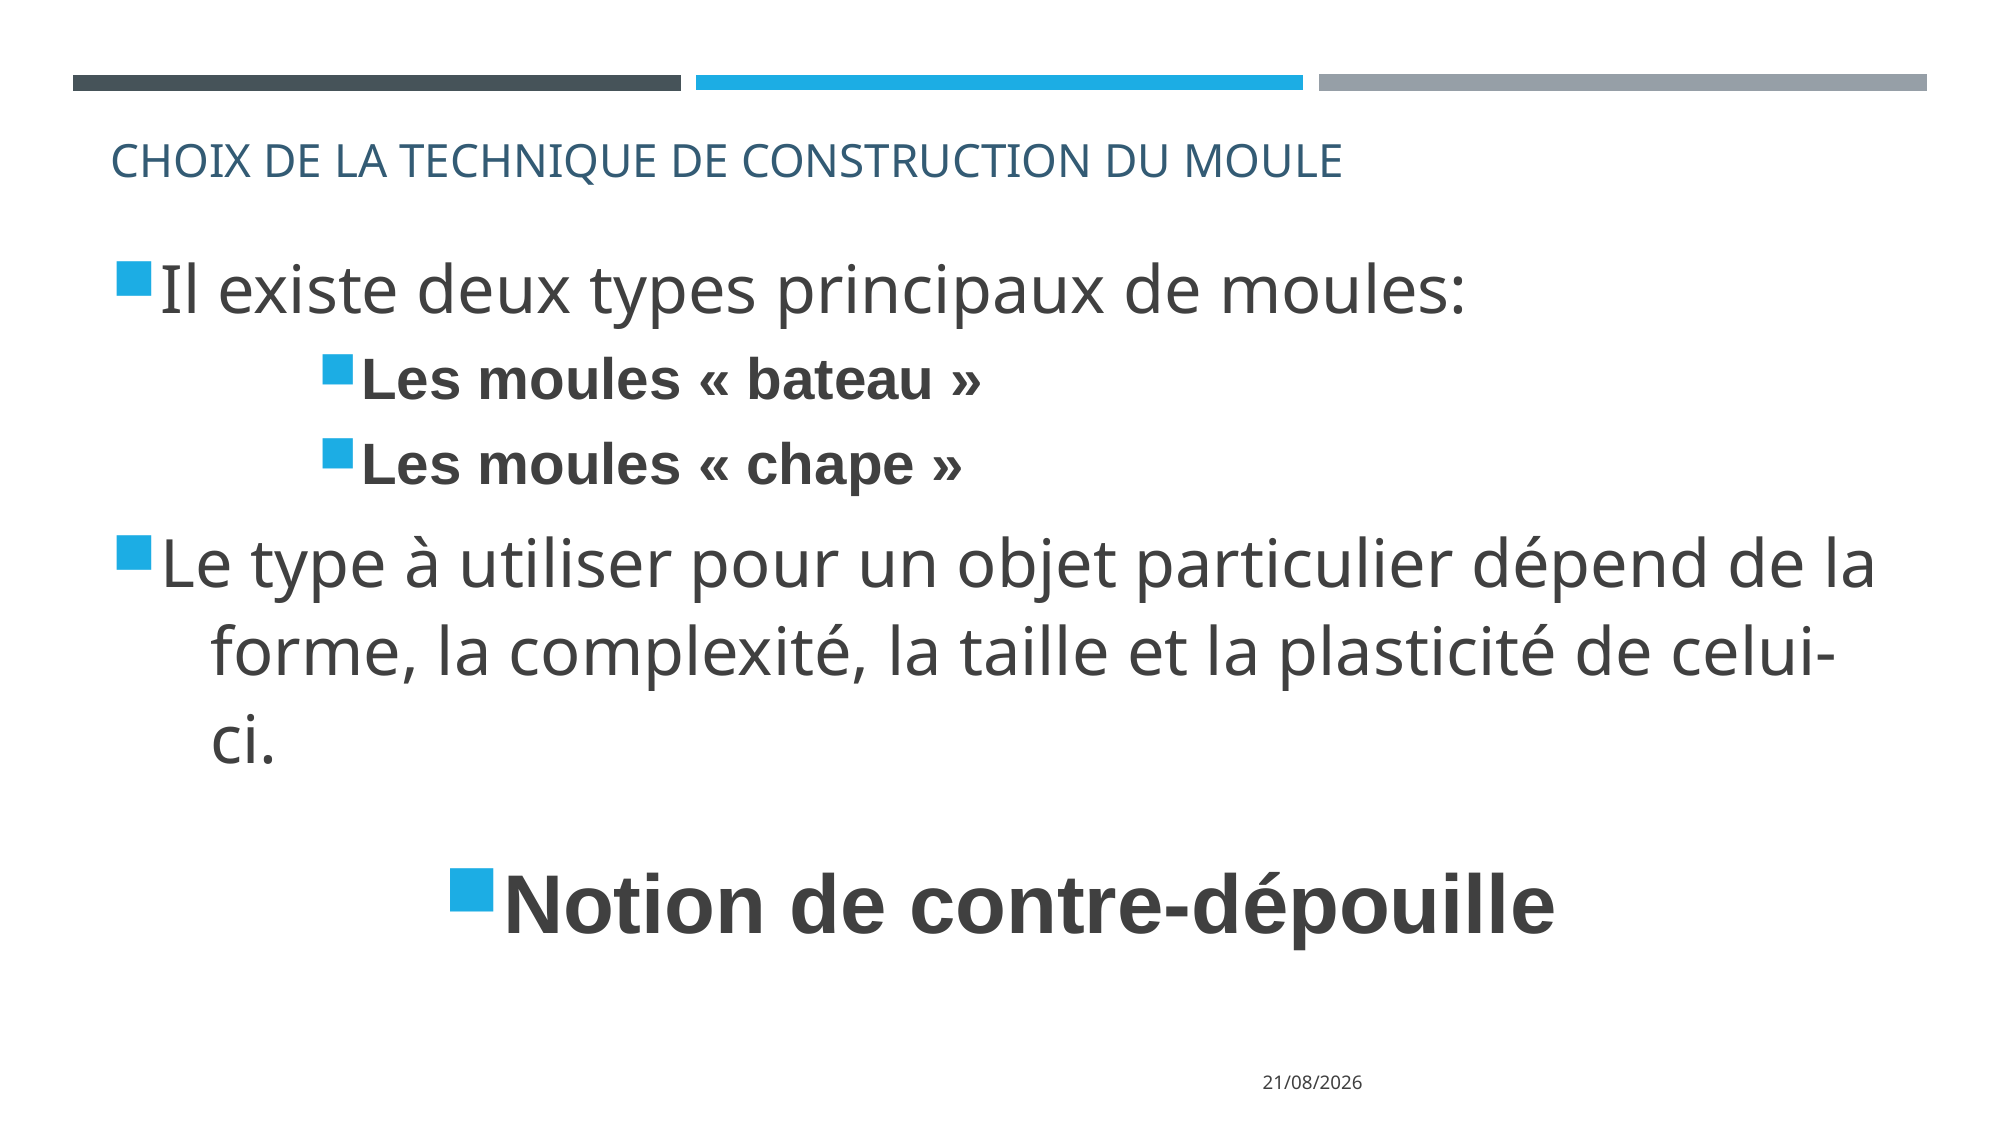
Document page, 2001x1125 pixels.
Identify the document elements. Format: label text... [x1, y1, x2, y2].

list Il existe deux types principaux de moules: Les moules « bateau » Les moules « chape » Le type à utiliser pour un objet particulier dépend de la forme, la complexité, la taille et la plasticité de celui-ci. Notion de contre-dépouille [95, 209, 1905, 981]
text_box 22/10/2021 [1247, 1053, 1715, 1114]
title Choix de la technique de construction du moule [95, 115, 1905, 195]
